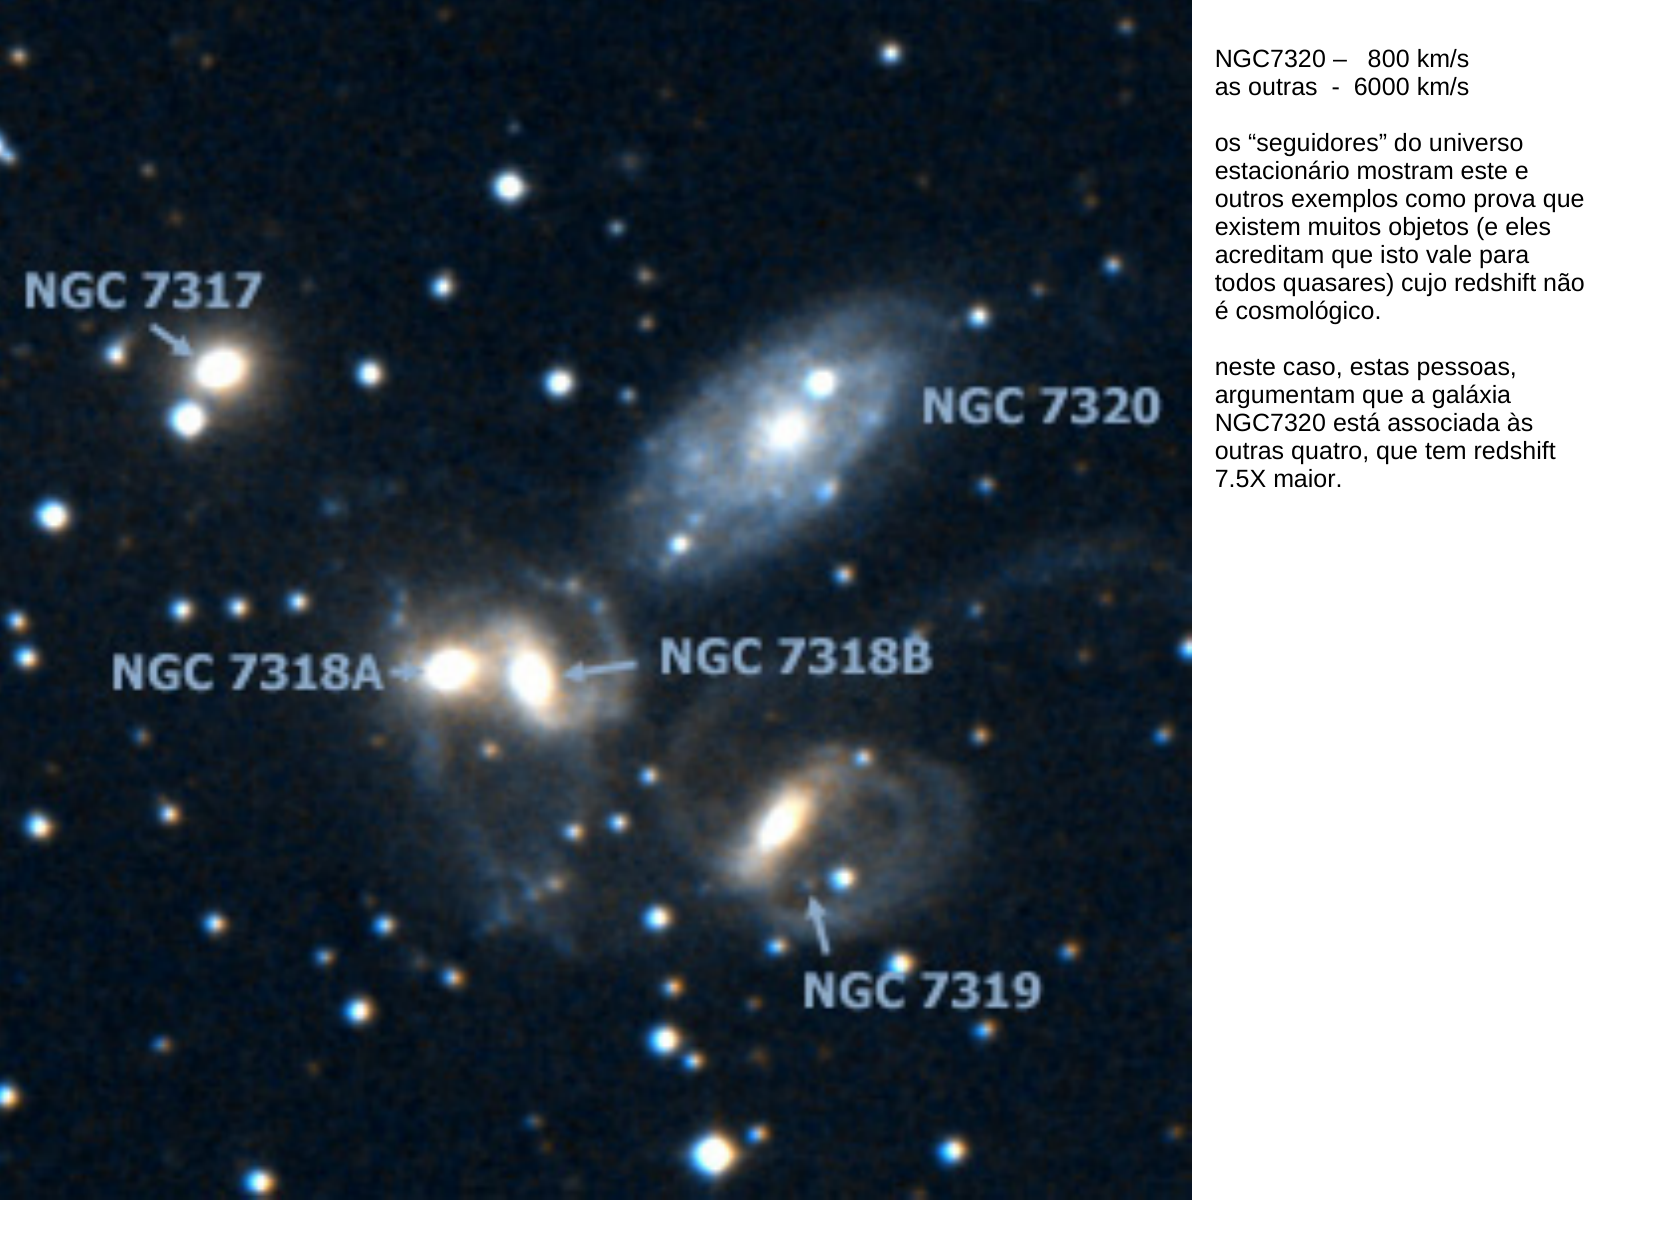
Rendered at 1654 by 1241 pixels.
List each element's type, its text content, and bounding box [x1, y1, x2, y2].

text_box NGC7320 – 800 km/s as outras - 6000 km/s os “seguidores” do universo estacionário mostram este e outros exemplos como prova que existem muitos objetos (e eles acreditam que isto vale para todos quasares) cujo redshift não é cosmológico. neste caso, estas pessoas, argumentam que a galáxia NGC7320 está associada às outras quatro, que tem redshift 7.5X maior. [1200, 37, 1613, 501]
picture [0, 0, 1192, 1201]
